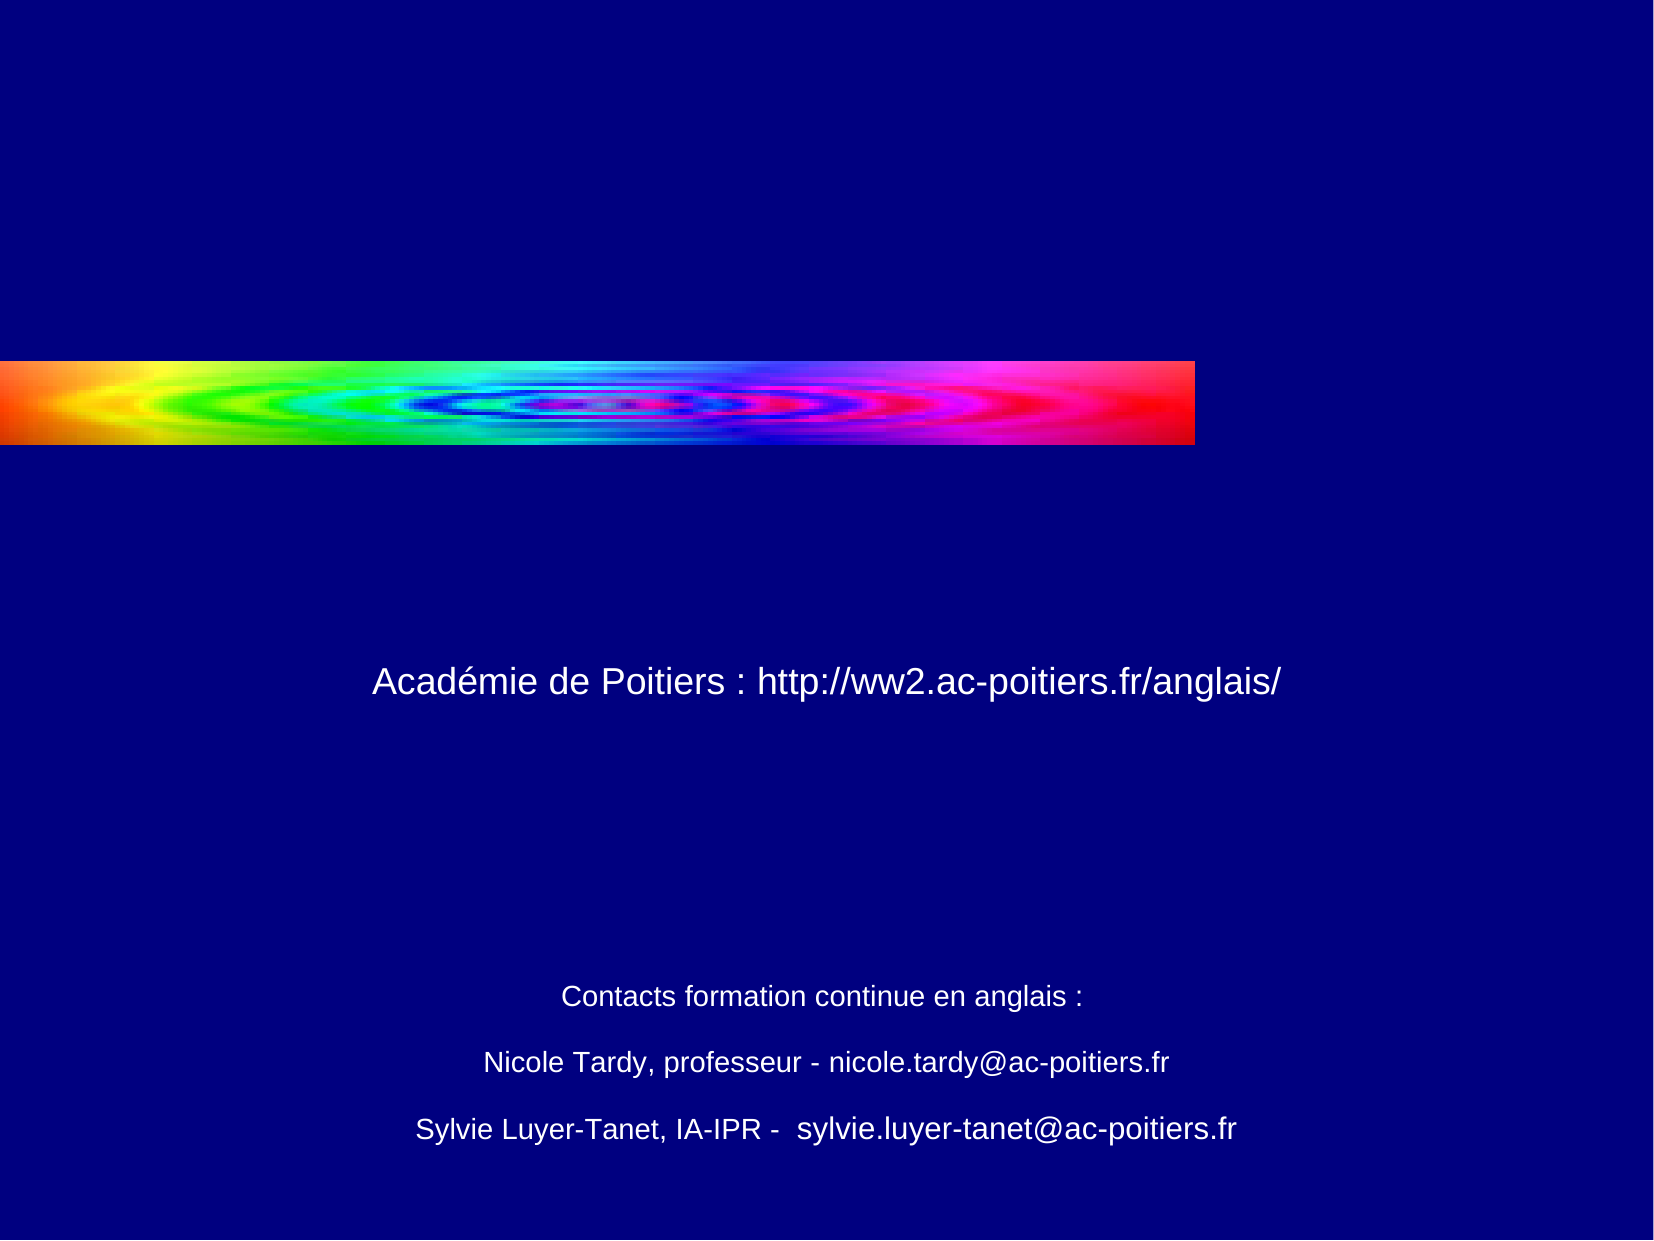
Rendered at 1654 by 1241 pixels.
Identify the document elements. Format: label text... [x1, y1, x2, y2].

picture [0, 361, 1195, 445]
text_box Académie de Poitiers : http://ww2.ac-poitiers.fr/anglais/ Contacts formation continue en anglais : Nicole Tardy, professeur - nicole.tardy@ac-poitiers.fr Sylvie Luyer-Tanet, IA-IPR - sylvie.luyer-tanet@ac-poitiers.fr [29, 472, 1625, 1241]
